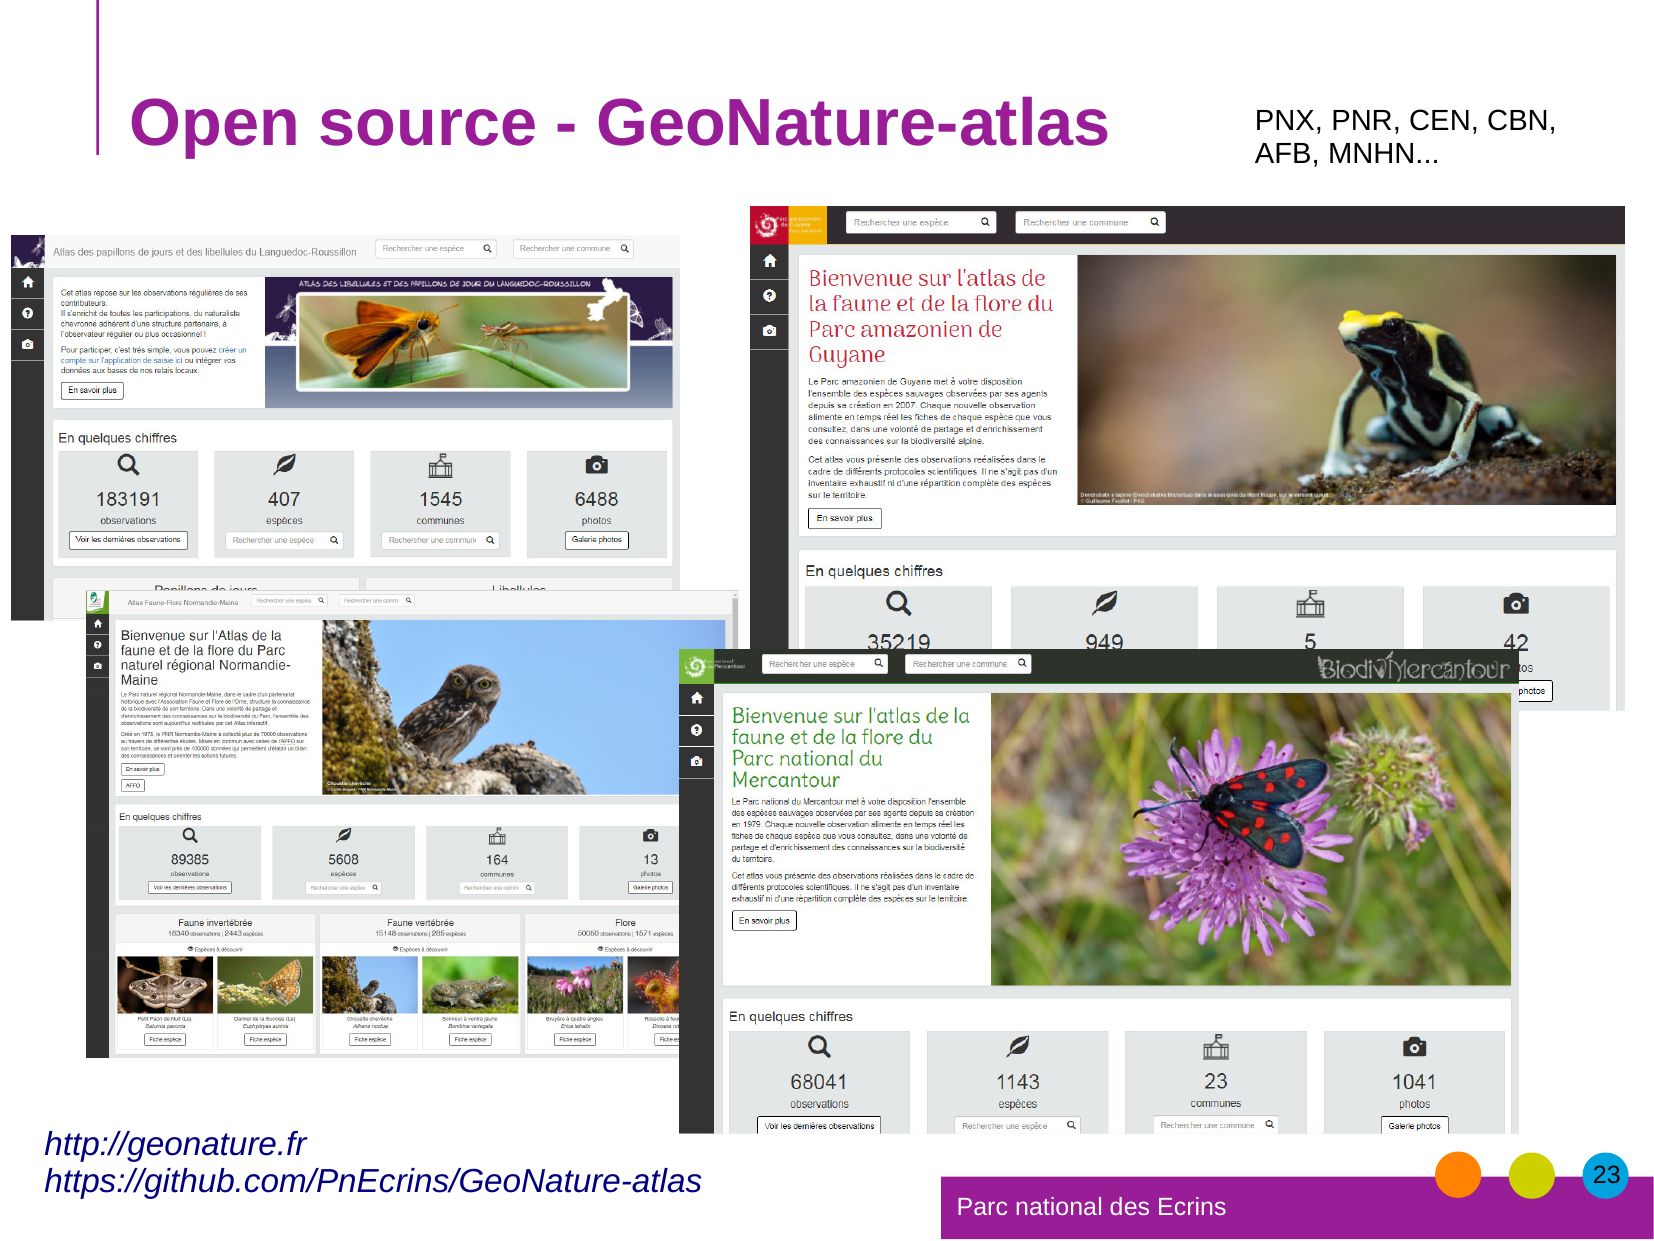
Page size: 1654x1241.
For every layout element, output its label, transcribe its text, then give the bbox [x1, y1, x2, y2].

text_box PNX, PNR, CEN, CBN, AFB, MNHN... [1240, 96, 1581, 178]
picture [11, 206, 1625, 1134]
title Open source - GeoNature-atlas [129, 11, 1619, 160]
text_box http://geonature.fr https://github.com/PnEcrins/GeoNature-atlas [29, 1117, 1063, 1217]
